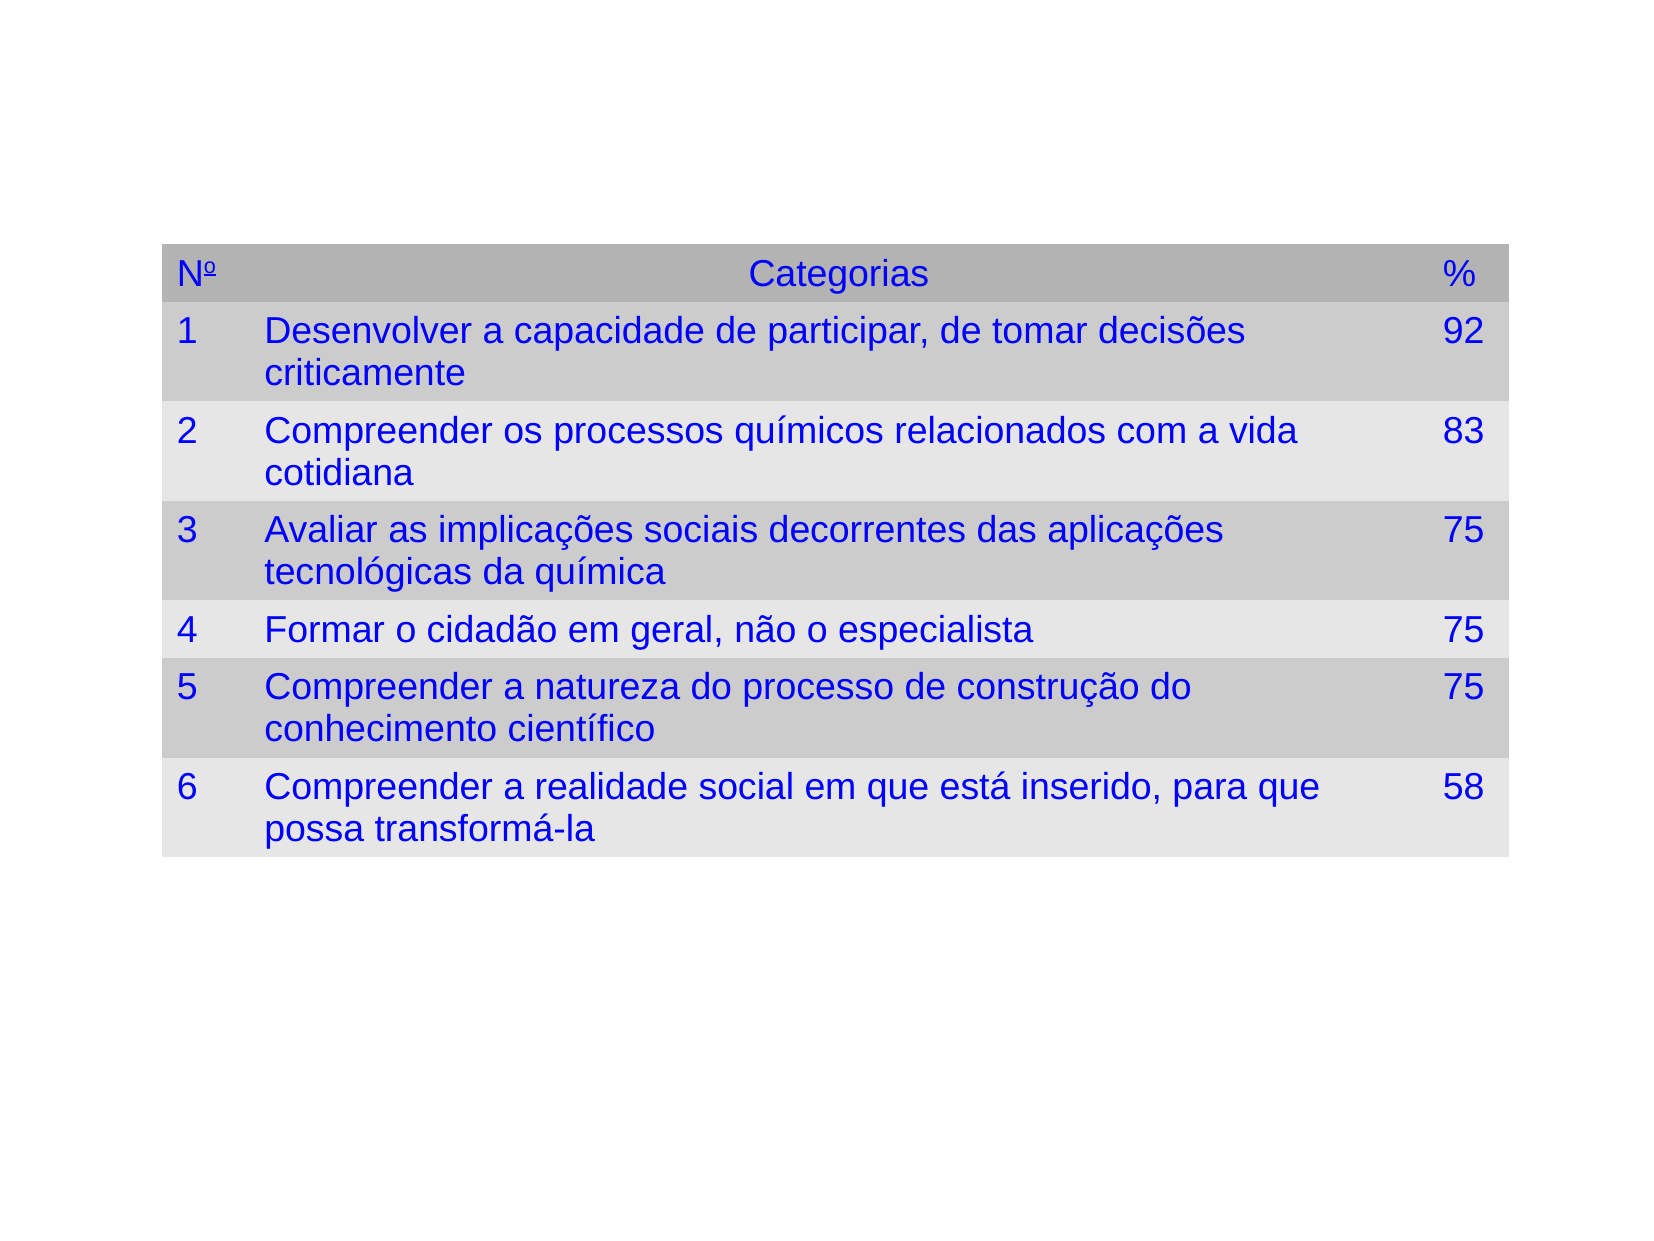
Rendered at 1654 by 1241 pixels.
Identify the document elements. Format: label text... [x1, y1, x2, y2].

table_cell 5 [162, 658, 250, 758]
table_cell 4 [162, 600, 250, 658]
table_cell 75 [1428, 501, 1509, 600]
table_cell 2 [162, 401, 250, 501]
table_header Categorias [250, 244, 1428, 302]
table_cell 83 [1428, 401, 1509, 501]
table_cell Compreender a realidade social em que está inserido, para que possa transformá-la [250, 758, 1428, 857]
table_header % [1428, 244, 1509, 302]
table_cell Avaliar as implicações sociais decorrentes das aplicações tecnológicas da química [250, 501, 1428, 600]
table_cell 6 [162, 758, 250, 857]
table_cell 3 [162, 501, 250, 600]
table_cell 75 [1428, 658, 1509, 758]
table_header No [162, 244, 250, 302]
table_cell 58 [1428, 758, 1509, 857]
table_cell Desenvolver a capacidade de participar, de tomar decisões criticamente [250, 302, 1428, 401]
table_cell Formar o cidadão em geral, não o especialista [250, 600, 1428, 658]
table_cell Compreender os processos químicos relacionados com a vida cotidiana [250, 401, 1428, 501]
table_cell 92 [1428, 302, 1509, 401]
table_cell 1 [162, 302, 250, 401]
table_cell Compreender a natureza do processo de construção do conhecimento científico [250, 658, 1428, 758]
table_cell 75 [1428, 600, 1509, 658]
